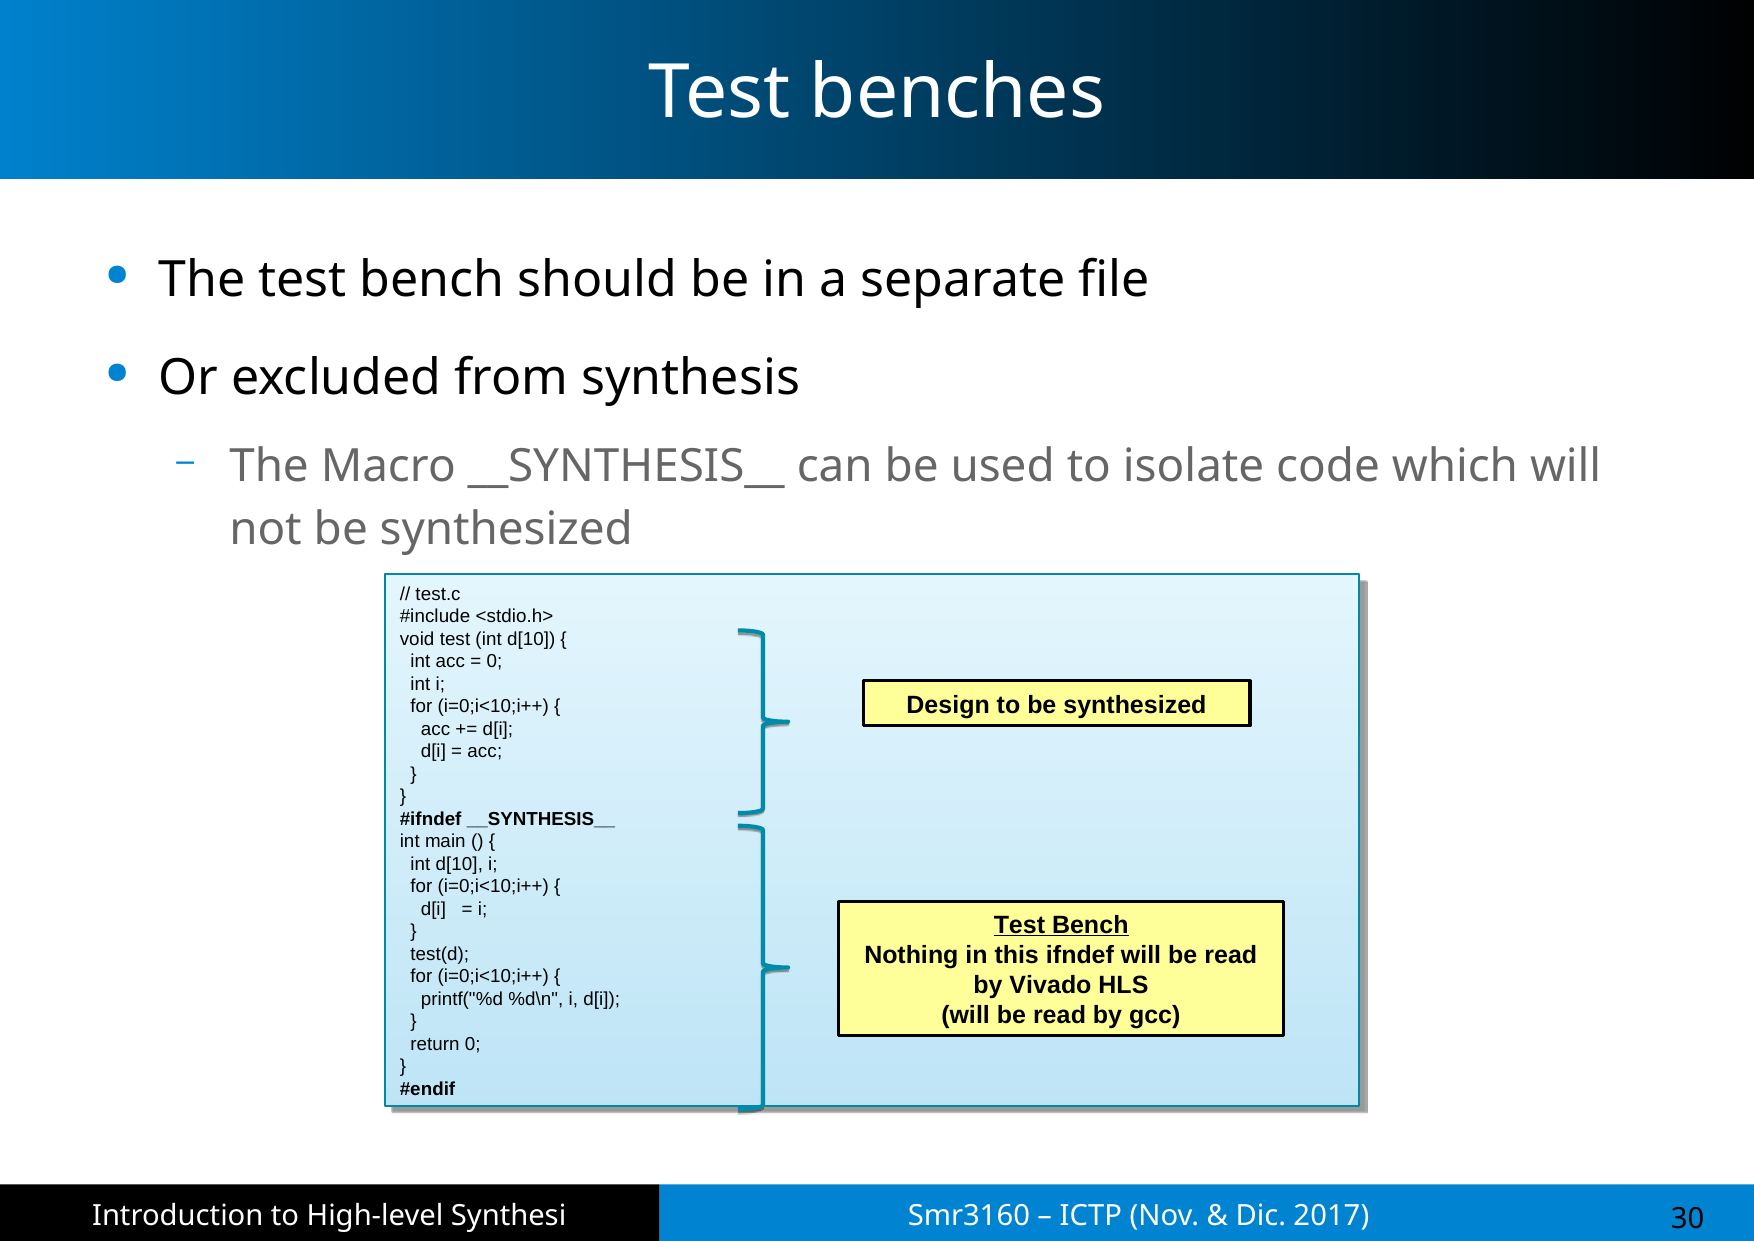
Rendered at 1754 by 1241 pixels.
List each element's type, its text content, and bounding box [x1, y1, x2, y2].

text_box Design to be synthesized [863, 680, 1250, 726]
text_box Test Bench Nothing in this ifndef will be read by Vivado HLS (will be read by gcc) [838, 901, 1284, 1036]
list The test bench should be in a separate file Or excluded from synthesis The Macro __SYNTHESIS__ can be used to isolate code which will not be synthesized [87, 242, 1667, 1010]
text_box // test.c #include <stdio.h> void test (int d[10]) { int acc = 0; int i; for (i=0;i<10;i++) { acc += d[i]; d[i] = acc; } } #ifndef __SYNTHESIS__ int main () { int d[10], i; for (i=0;i<10;i++) { d[i] = i; } test(d); for (i=0;i<10;i++) { printf("%d %d\n", i, d[i]); } return 0; } #endif [385, 573, 1360, 1107]
title Test benches [87, 37, 1667, 139]
